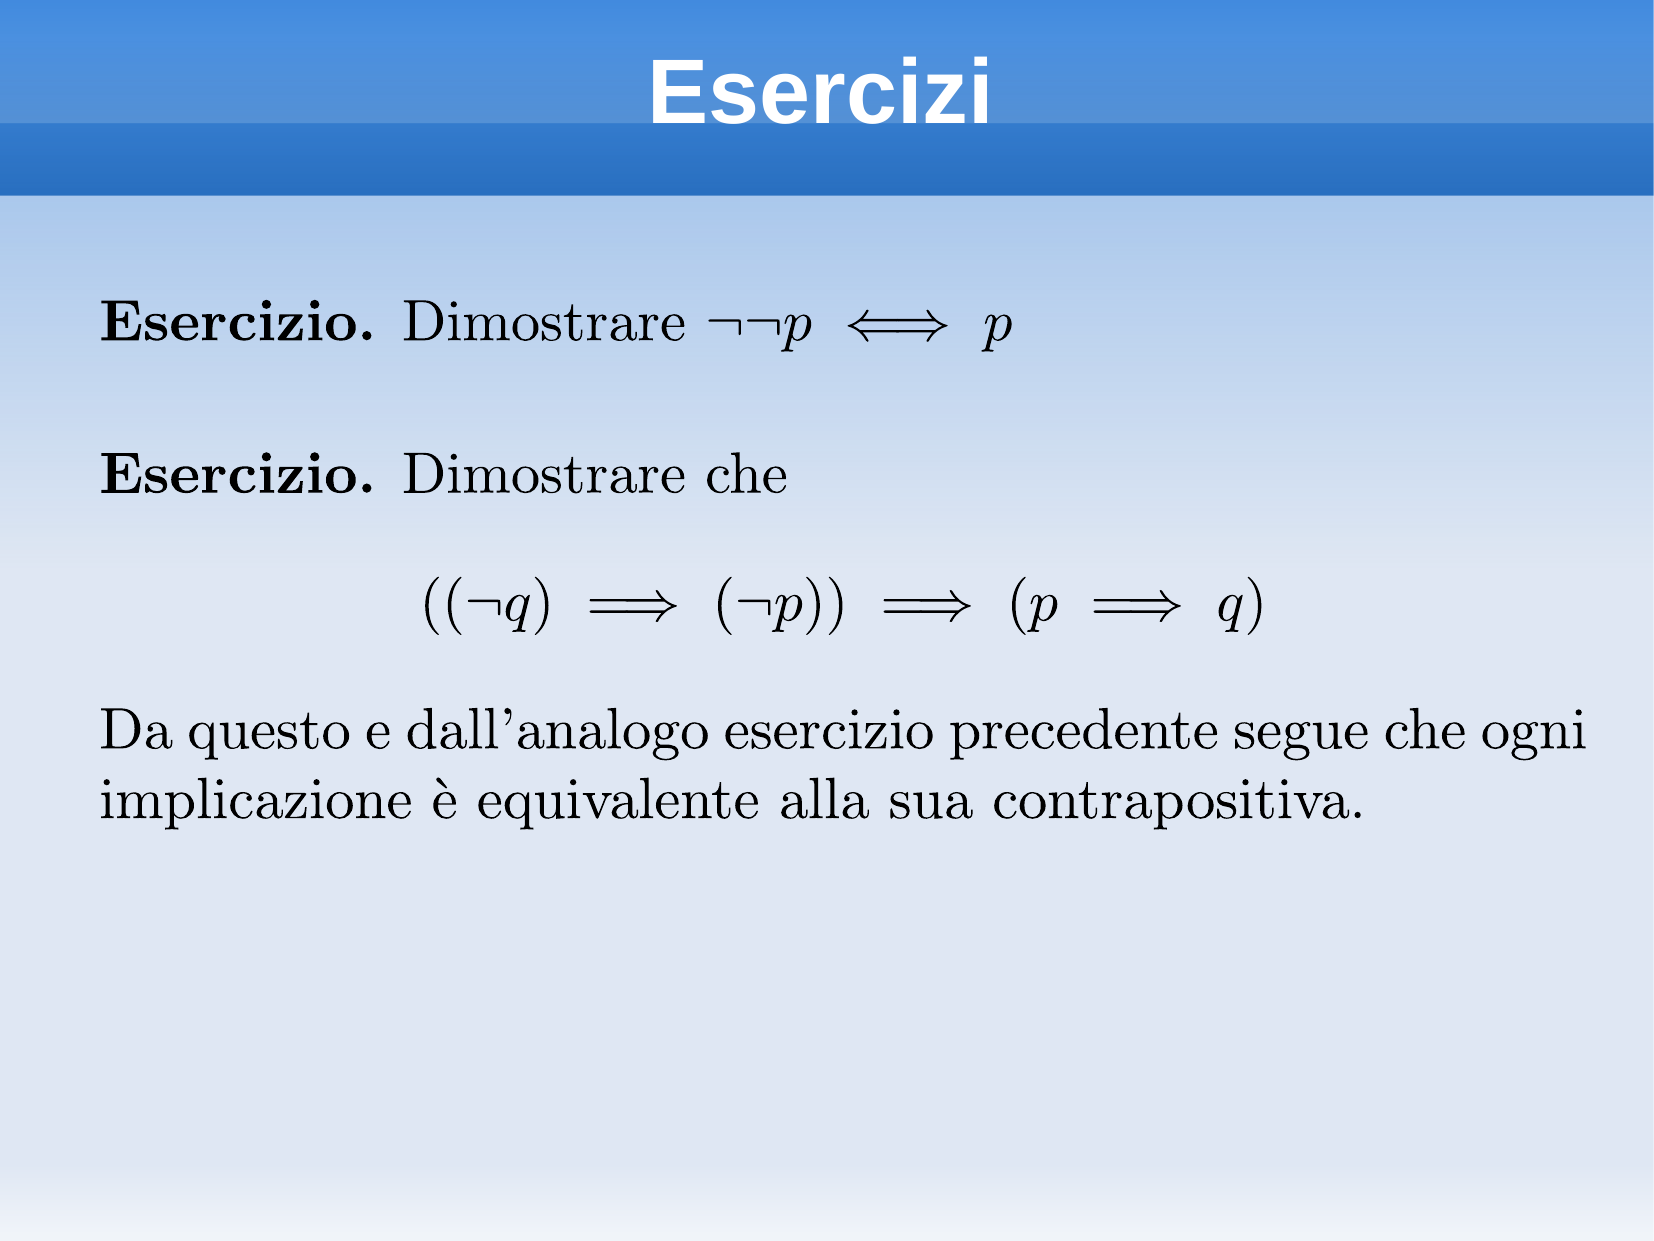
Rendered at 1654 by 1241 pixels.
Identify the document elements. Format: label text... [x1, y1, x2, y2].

picture [0, 0, 1654, 1241]
text_box [99, 299, 1588, 830]
title Esercizi [76, 0, 1565, 196]
